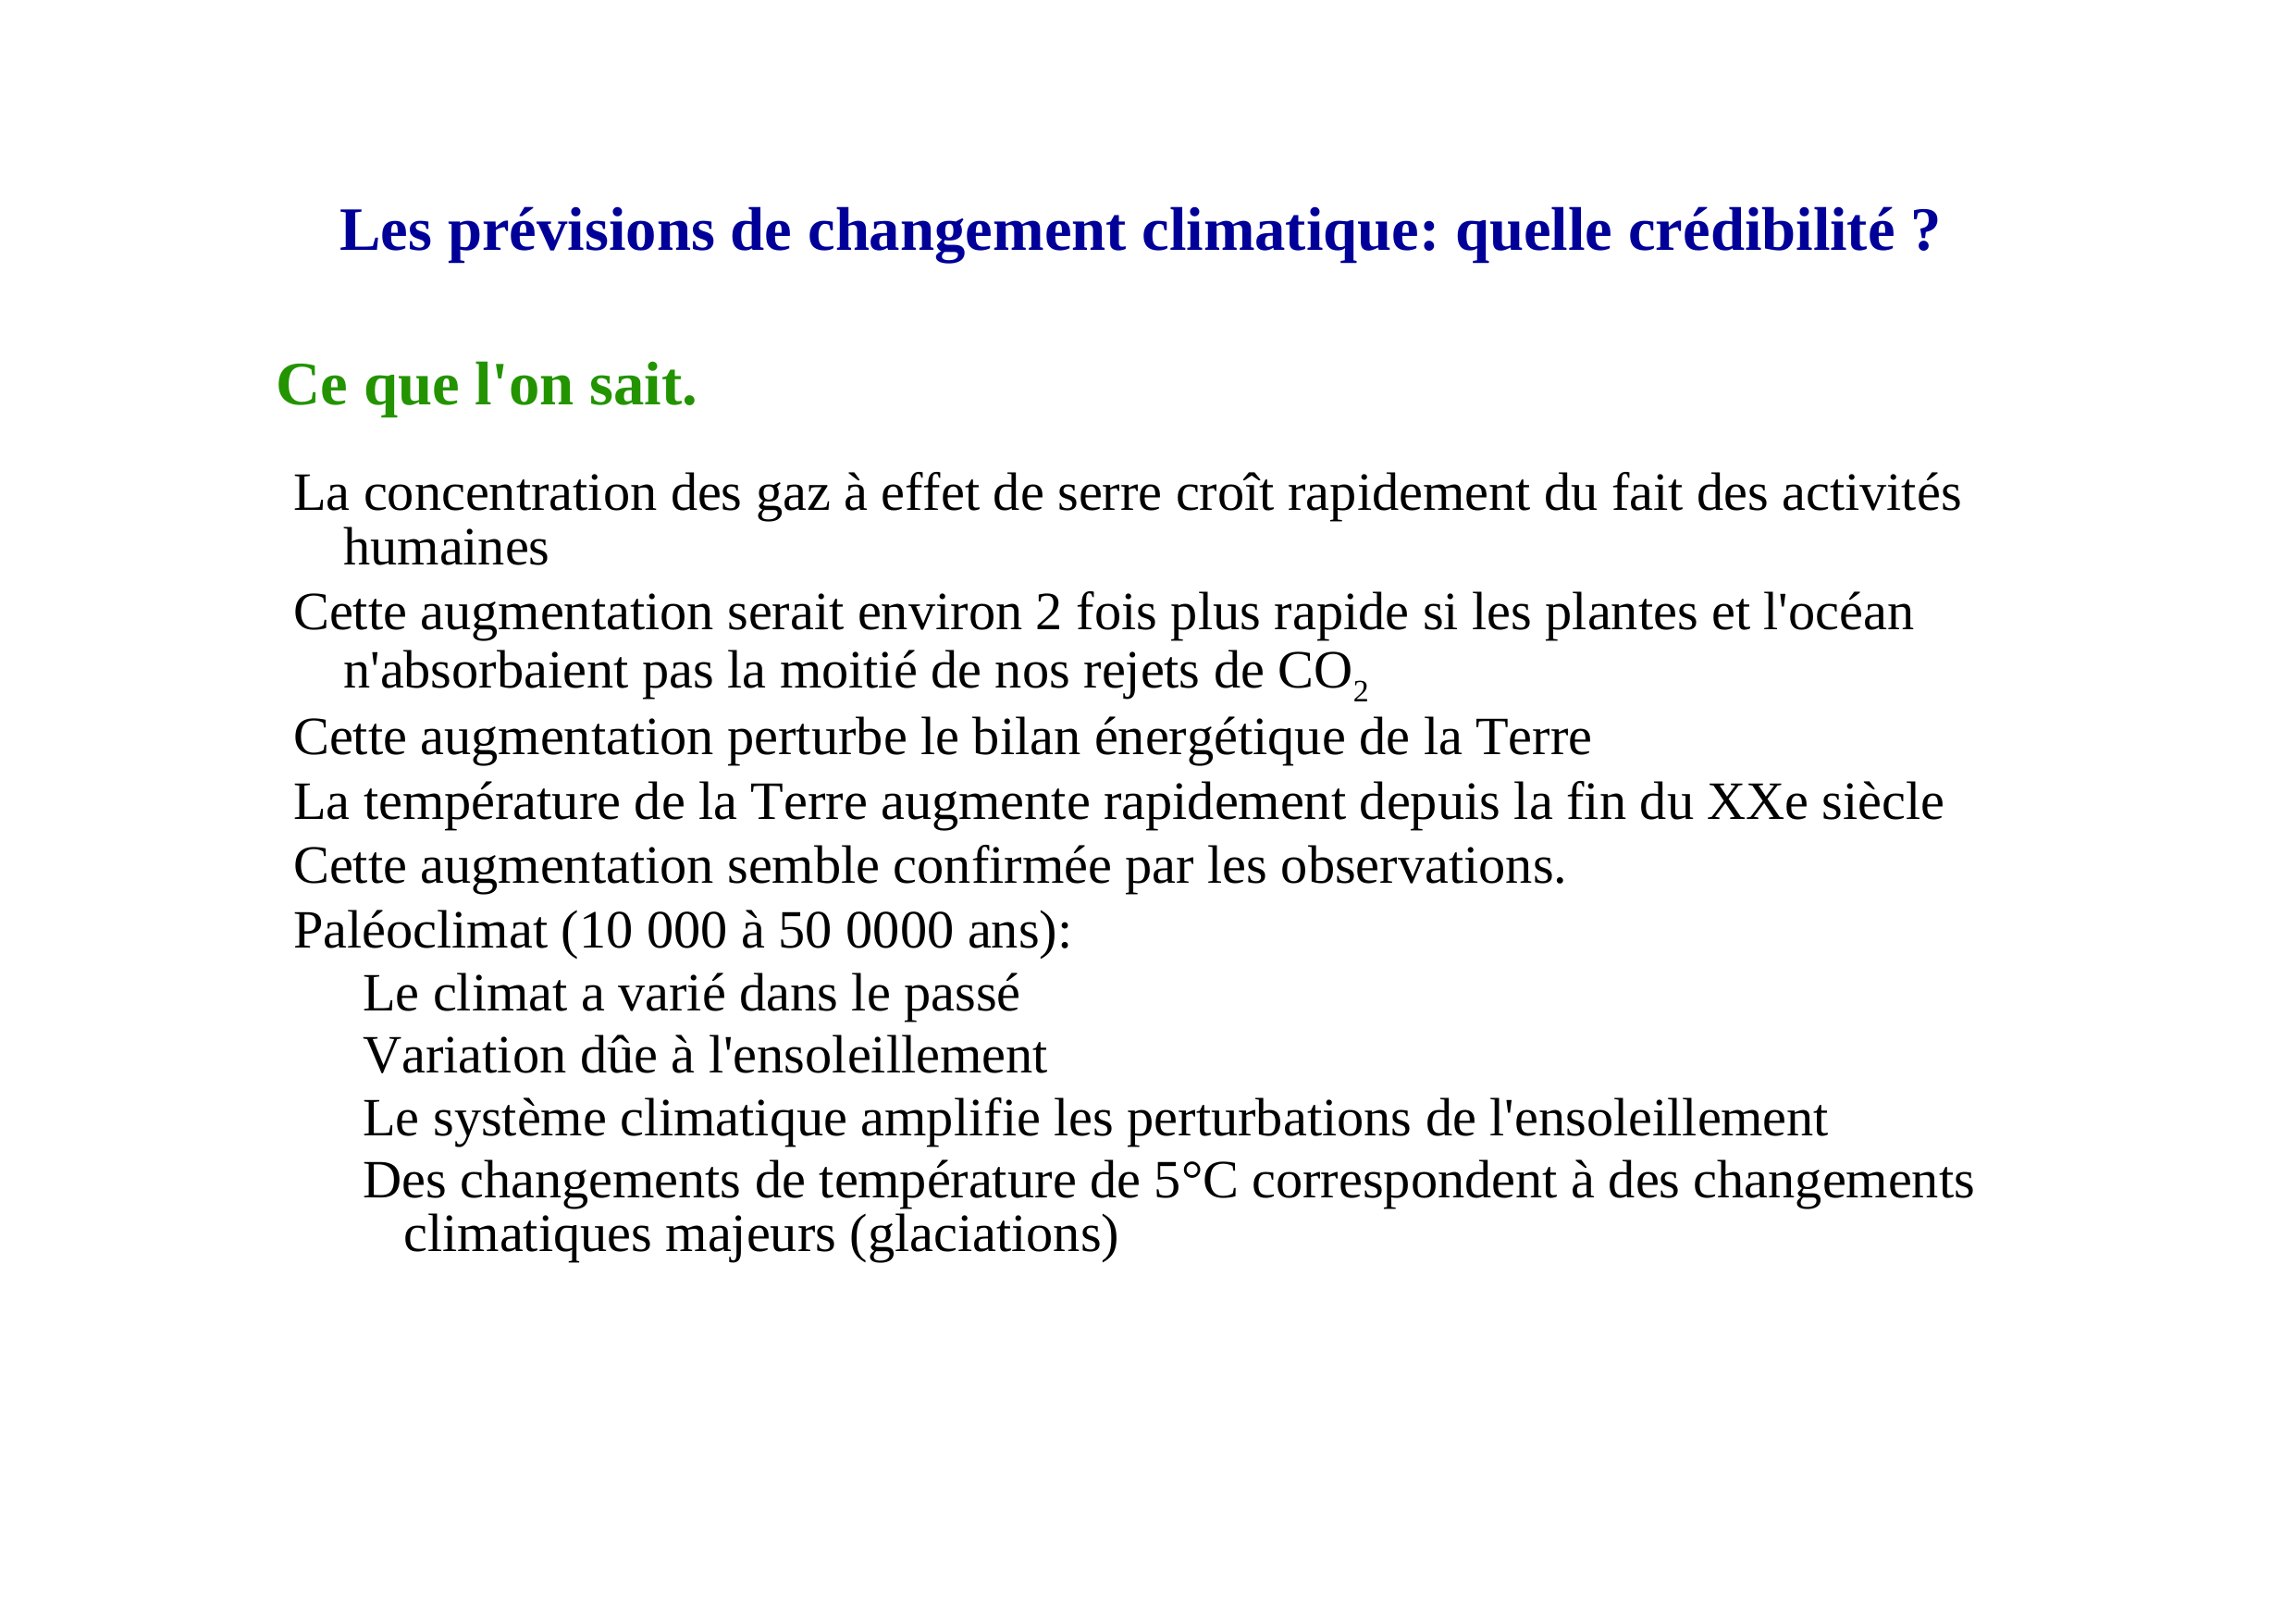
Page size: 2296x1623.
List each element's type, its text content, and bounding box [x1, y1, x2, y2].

title Les prévisions de changement climatique: quelle crédibilité ? [251, 119, 2033, 343]
text_box Ce que l'on sait. [262, 323, 1994, 449]
list La concentration des gaz à effet de serre croît rapidement du fait des activités humaines Cette augmentation serait environ 2 fois plus rapide si les plantes et l'océan n'absorbaient pas la moitié de nos rejets de CO2 Cette augmentation perturbe le bilan énergétique de la Terre La température de la Terre augmente rapidement depuis la fin du XXe siècle Cette augmentation semble confirmée par les observations. Paléoclimat (10 000 à 50 0000 ans): Le climat a varié dans le passé Variation dûe à l'ensoleillement Le système climatique amplifie les perturbations de l'ensoleillement Des changements de température de 5°C correspondent à des changements climatiques majeurs (glaciations) [279, 459, 2016, 1405]
